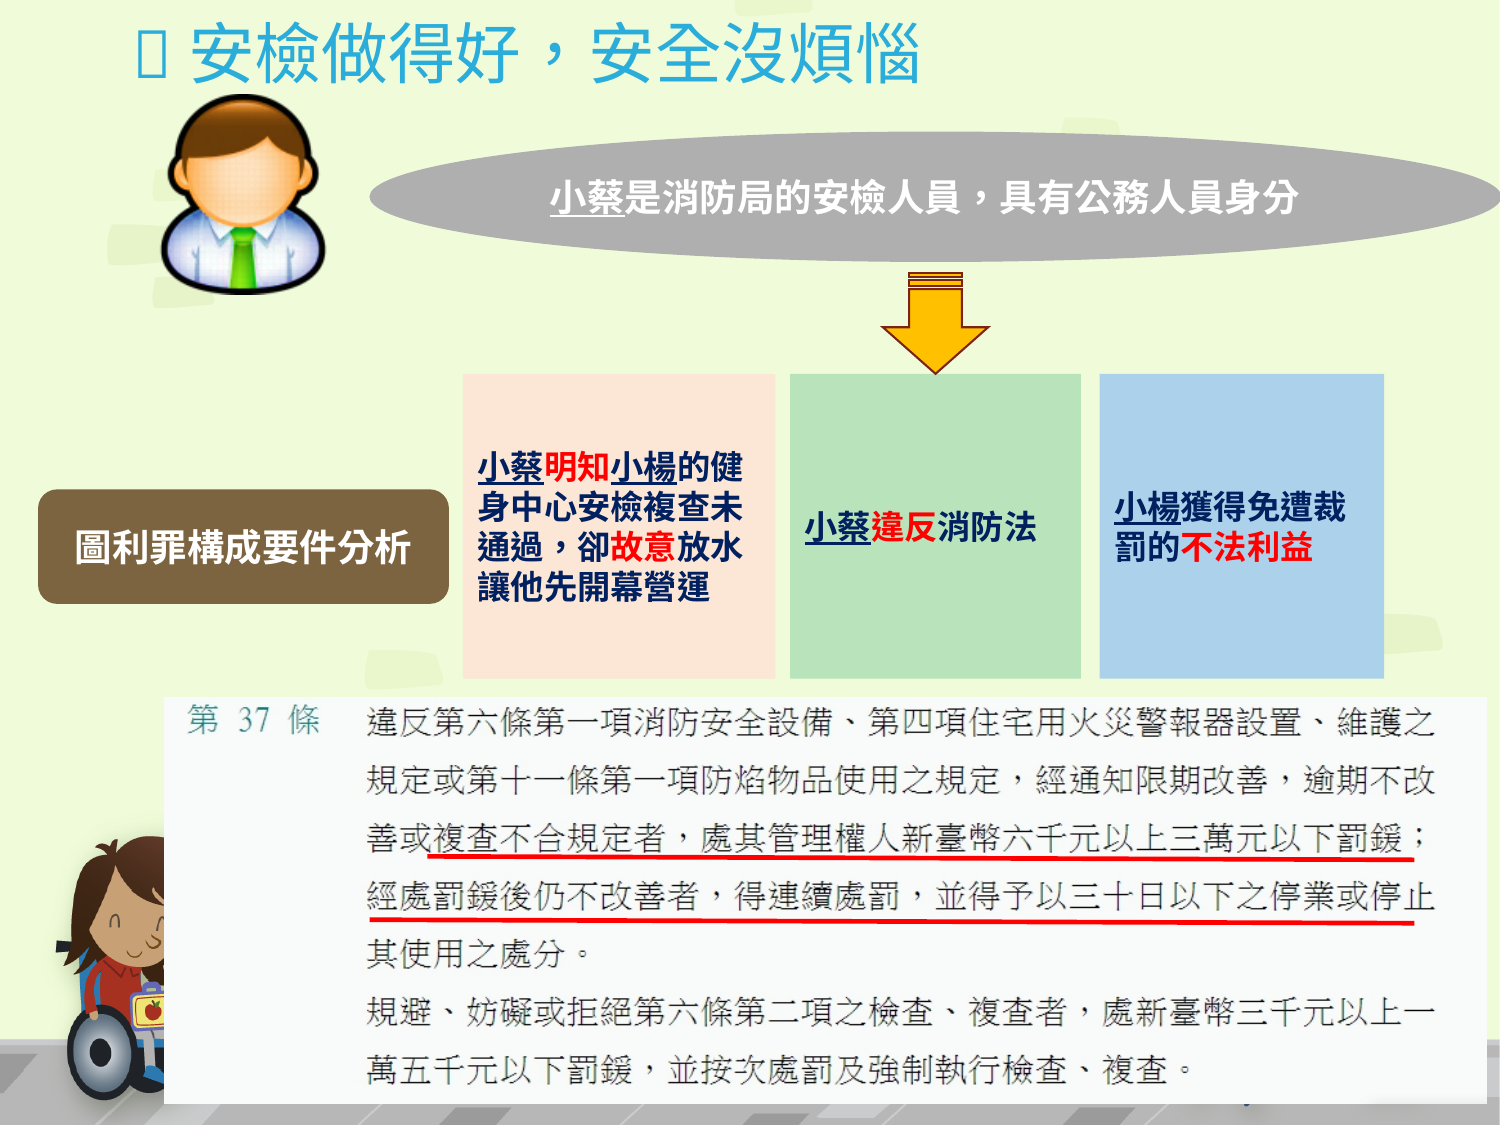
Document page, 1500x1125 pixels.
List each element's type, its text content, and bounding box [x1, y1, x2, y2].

picture [800, 66, 811, 75]
text_box 小楊獲得免遭裁罰的不法利益 [1099, 373, 1385, 679]
text_box 圖利罪構成要件分析 [38, 489, 449, 604]
picture [345, 57, 356, 72]
picture [142, 34, 162, 75]
picture [755, 58, 774, 69]
title 安檢做得好，安全沒煩惱 [117, 75, 1401, 181]
picture [209, 54, 231, 66]
picture [464, 41, 476, 63]
picture [609, 54, 631, 66]
text_box [909, 279, 962, 286]
picture [885, 56, 912, 75]
picture [361, 49, 370, 75]
picture [368, 39, 377, 62]
text_box 小蔡是消防局的安檢人員，具有公務人員身分 [369, 131, 1500, 262]
picture [0, 0, 1500, 1125]
text_box [882, 289, 989, 374]
text_box 小蔡明知小楊的健身中心安檢複查未通過，卻故意放水讓他先開幕營運 [462, 373, 776, 679]
text_box 小蔡違反消防法 [790, 373, 1081, 679]
text_box [909, 273, 962, 277]
slide_number <編號> [1059, 1105, 1163, 1113]
